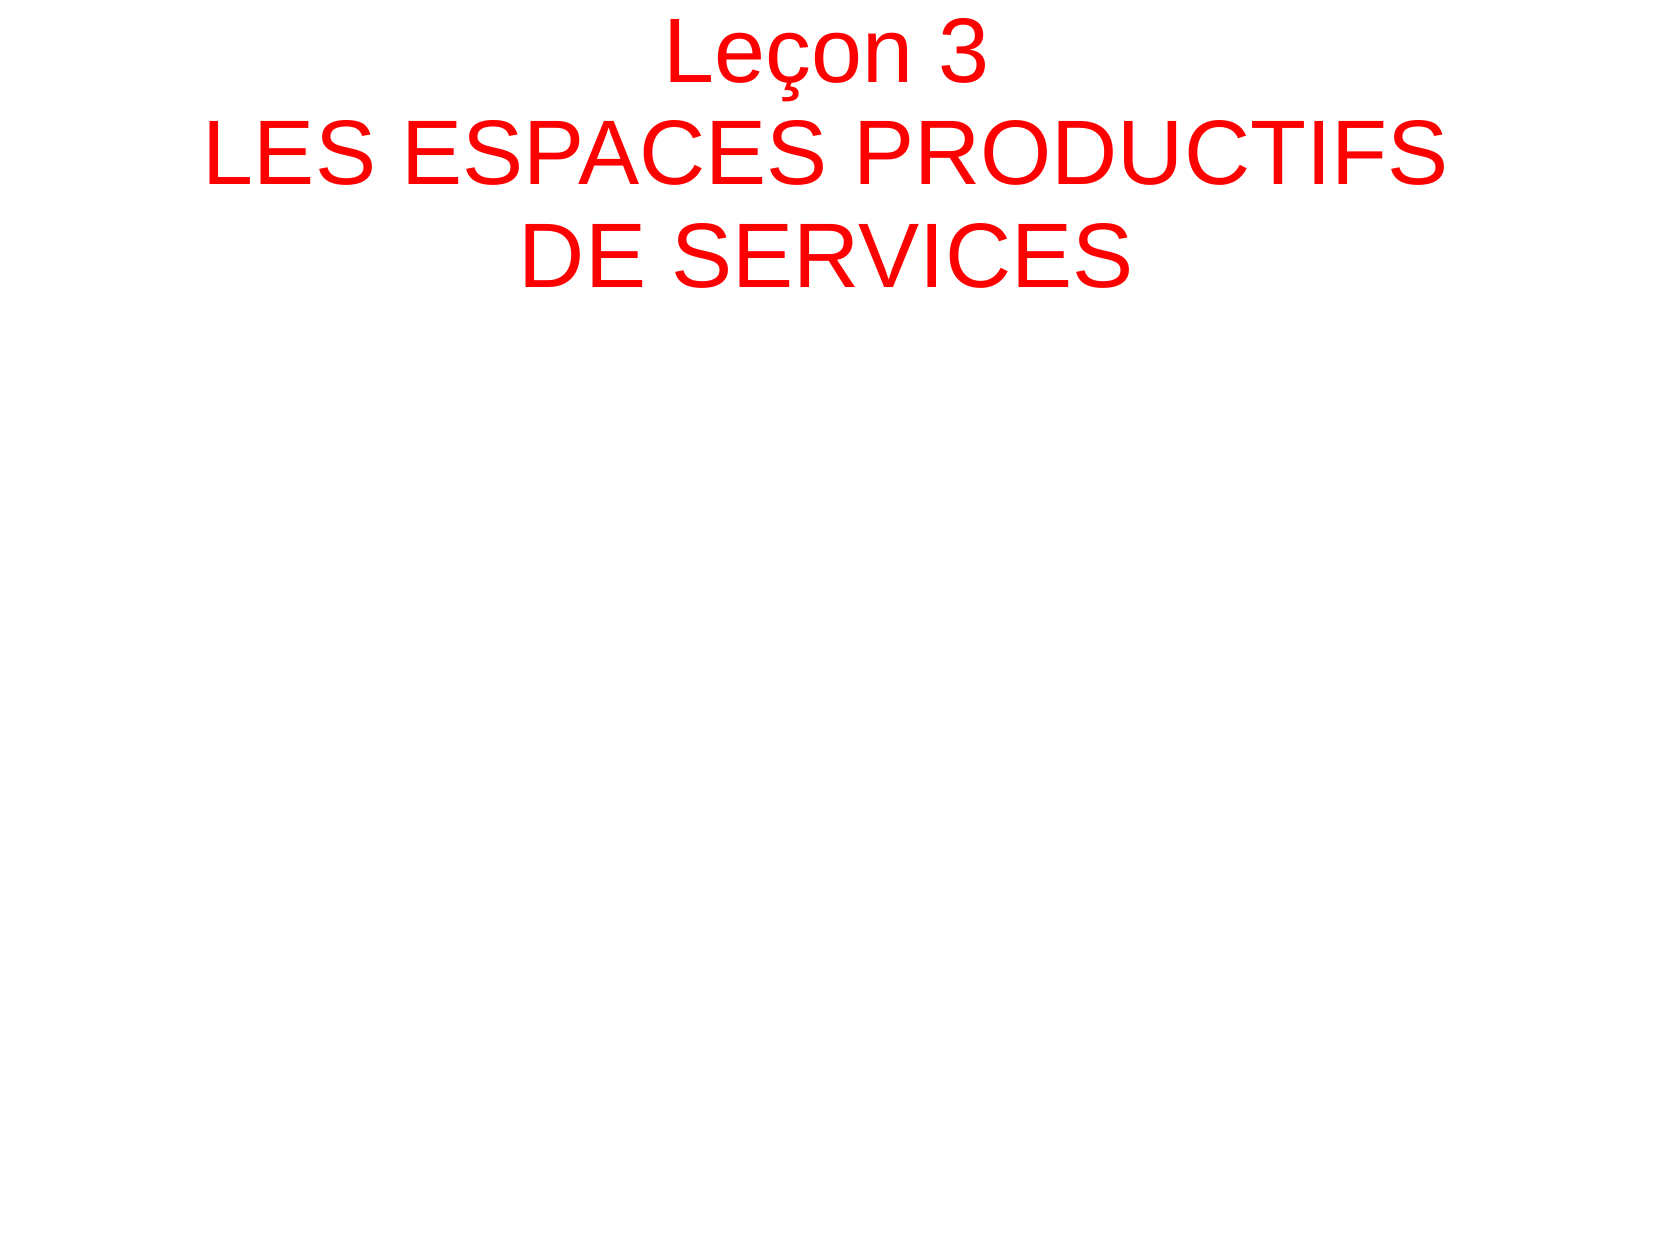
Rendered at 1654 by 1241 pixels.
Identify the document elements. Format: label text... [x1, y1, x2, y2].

title Leçon 3 LES ESPACES PRODUCTIFS DE SERVICES [82, 0, 1571, 307]
